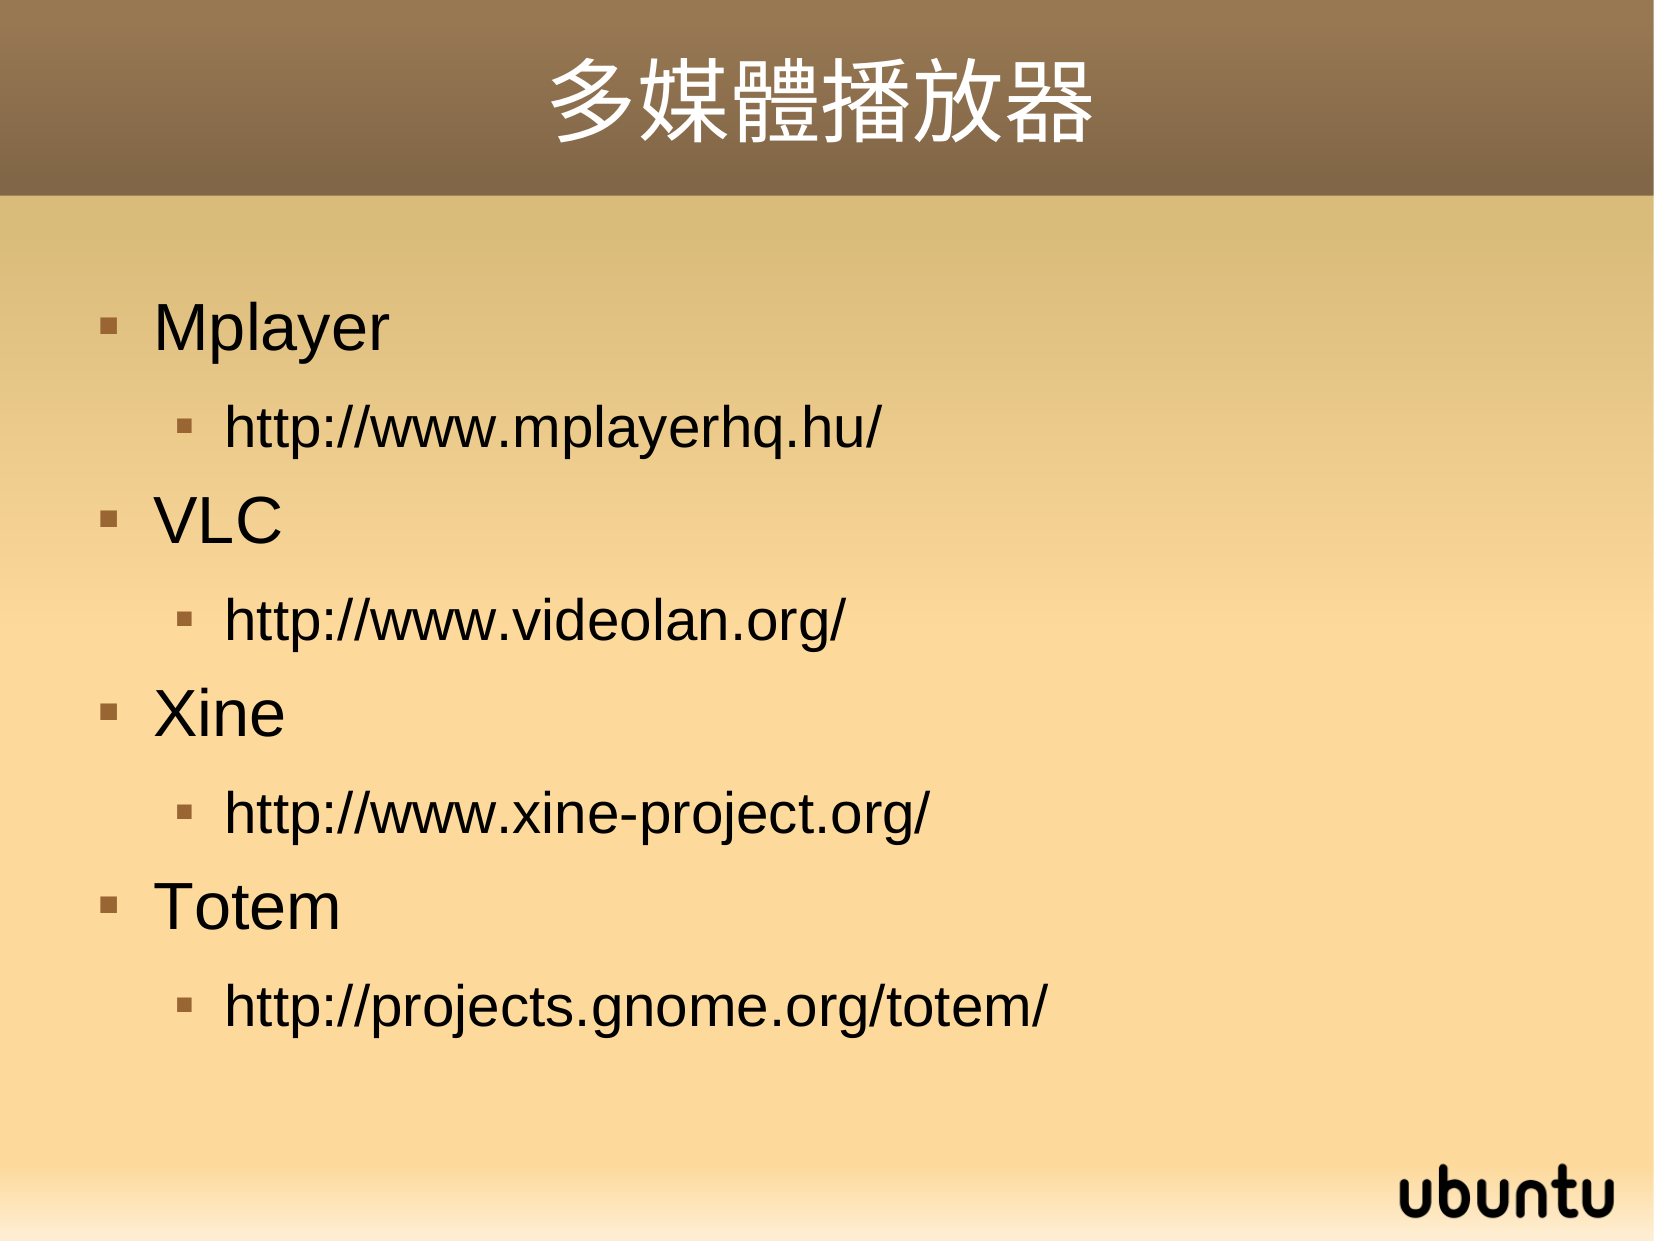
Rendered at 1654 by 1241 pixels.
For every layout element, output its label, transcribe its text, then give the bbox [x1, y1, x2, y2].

title 多媒體播放器 [76, 0, 1565, 208]
picture [0, 0, 1654, 1241]
list Mplayer http://www.mplayerhq.hu/ VLC http://www.videolan.org/ Xine http://www.xine-project.org/ Totem http://projects.gnome.org/totem/ [82, 290, 1571, 1094]
